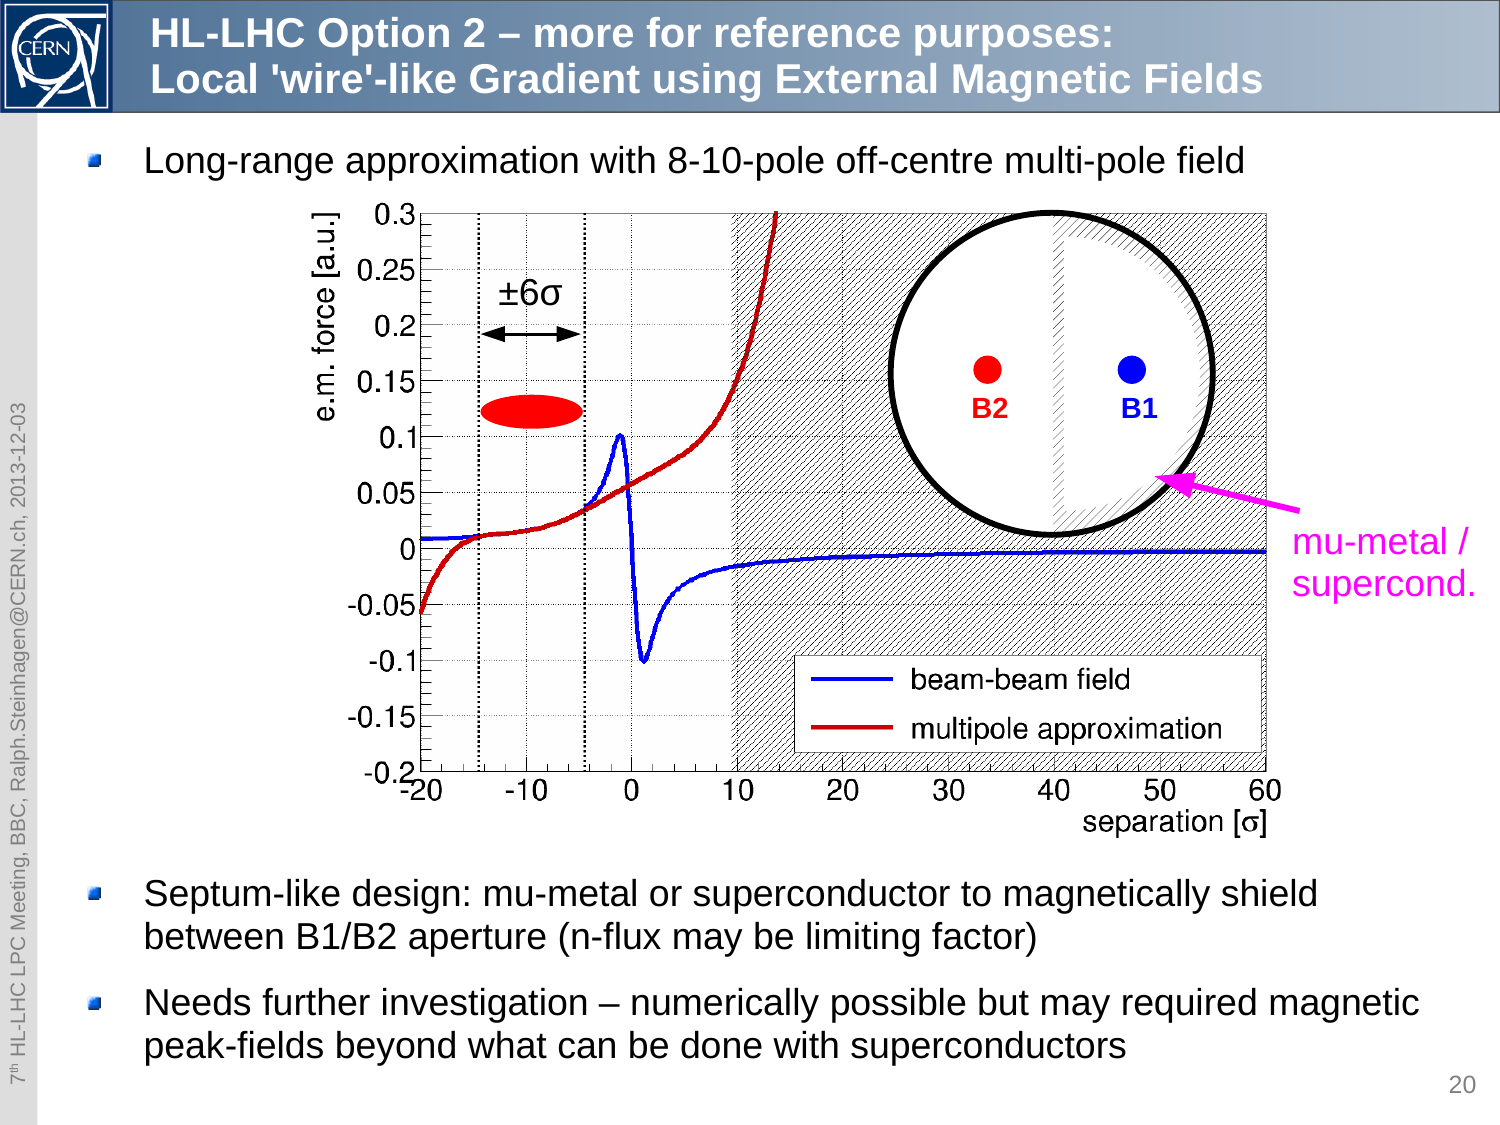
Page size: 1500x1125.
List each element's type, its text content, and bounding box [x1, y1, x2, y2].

text_box [480, 394, 583, 429]
text_box mu-metal / supercond. [1277, 513, 1493, 613]
list Long-range approximation with 8-10-pole off-centre multi-pole field Septum-like design: mu-metal or superconductor to magnetically shield between B1/B2 aperture (n-flux may be limiting factor) Needs further investigation – numerically possible but may required magnetic peak-fields beyond what can be done with superconductors [87, 137, 1438, 1068]
text_box B1 [1105, 384, 1173, 465]
text_box [890, 210, 1216, 538]
picture [0, 0, 113, 113]
text_box B2 [956, 384, 1024, 465]
title HL-LHC Option 2 – more for reference purposes: Local 'wire'-like Gradient using External Magnetic Fields [150, 0, 1480, 113]
